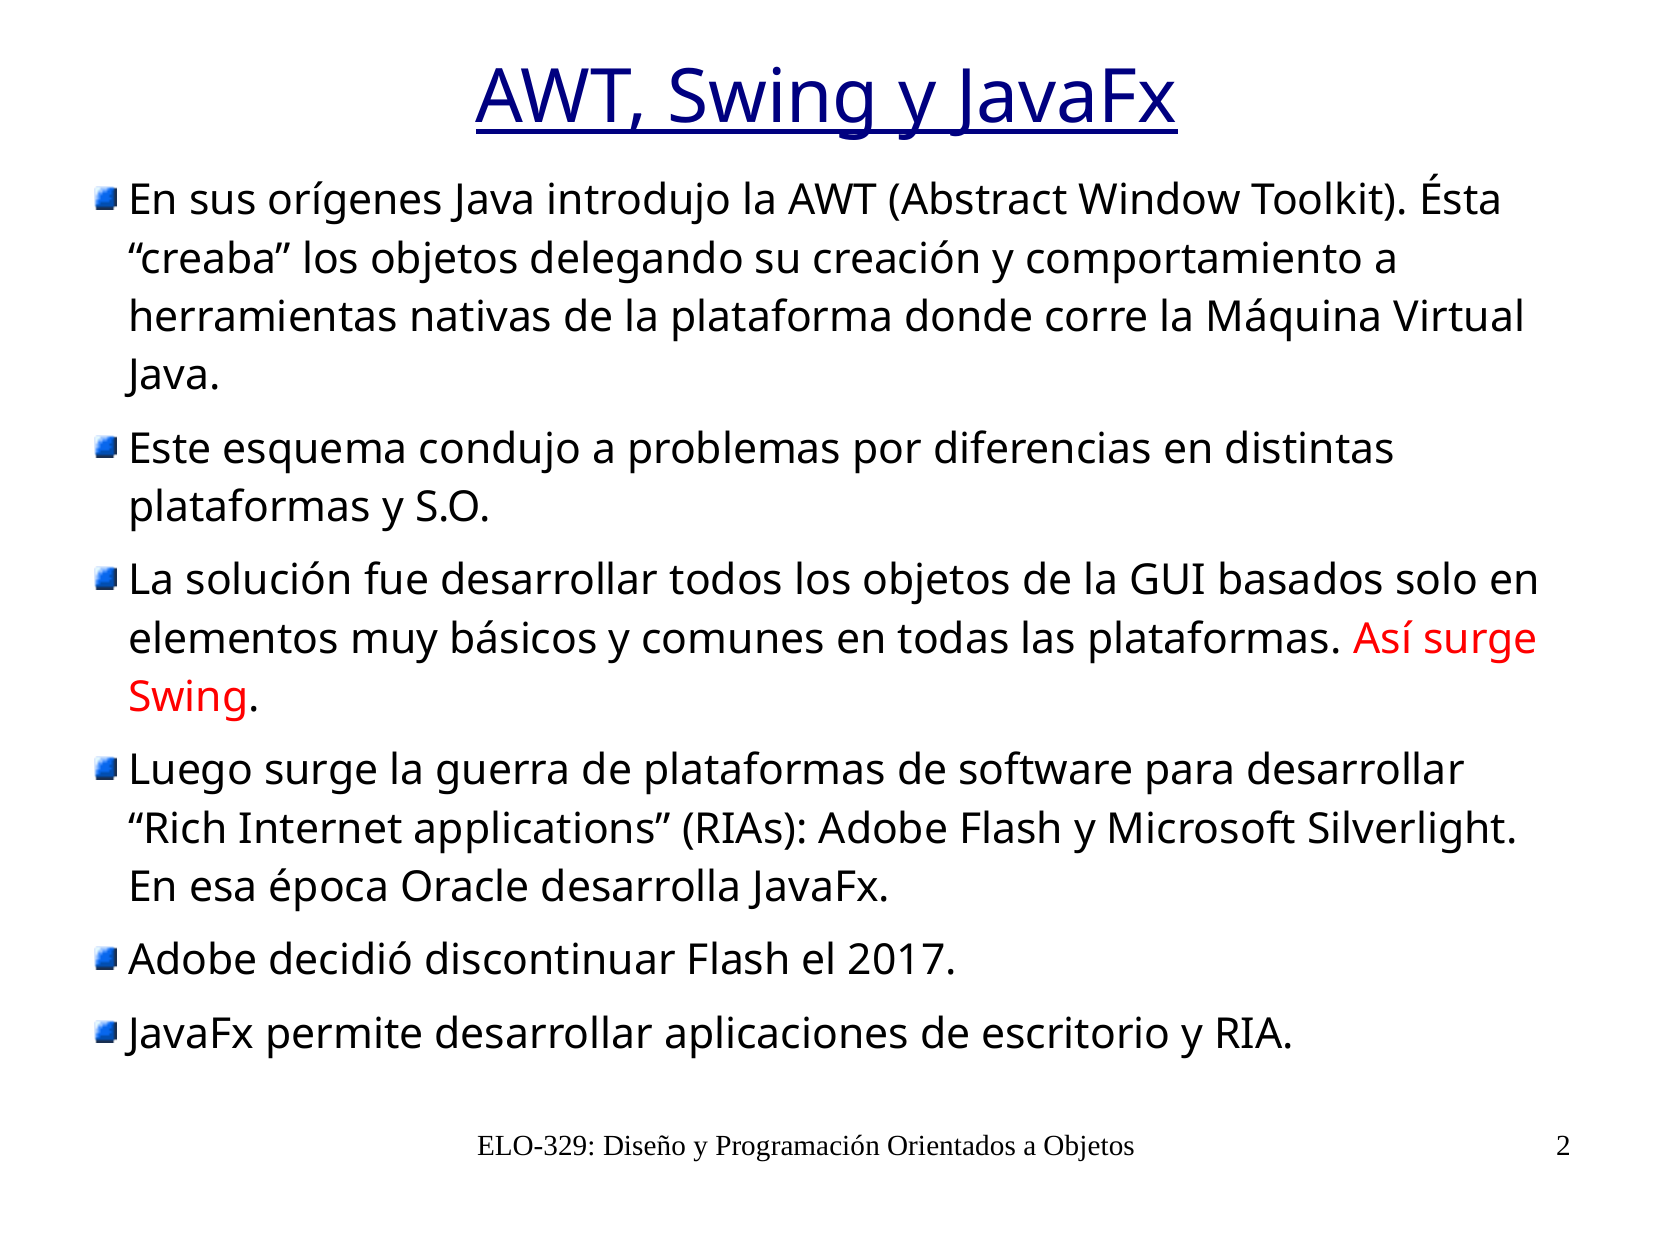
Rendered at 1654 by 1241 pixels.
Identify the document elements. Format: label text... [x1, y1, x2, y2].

title AWT, Swing y JavaFx [82, 43, 1571, 145]
list En sus orígenes Java introdujo la AWT (Abstract Window Toolkit). Ésta “creaba” los objetos delegando su creación y comportamiento a herramientas nativas de la plataforma donde corre la Máquina Virtual Java. Este esquema condujo a problemas por diferencias en distintas plataformas y S.O. La solución fue desarrollar todos los objetos de la GUI basados solo en elementos muy básicos y comunes en todas las plataformas. Así surge Swing. ‏ Luego surge la guerra de plataformas de software para desarrollar “Rich Internet applications” (RIAs): Adobe Flash y Microsoft Silverlight. En esa época Oracle desarrolla JavaFx. Adobe decidió discontinuar Flash el 2017. JavaFx permite desarrollar aplicaciones de escritorio y RIA. [82, 169, 1571, 1067]
